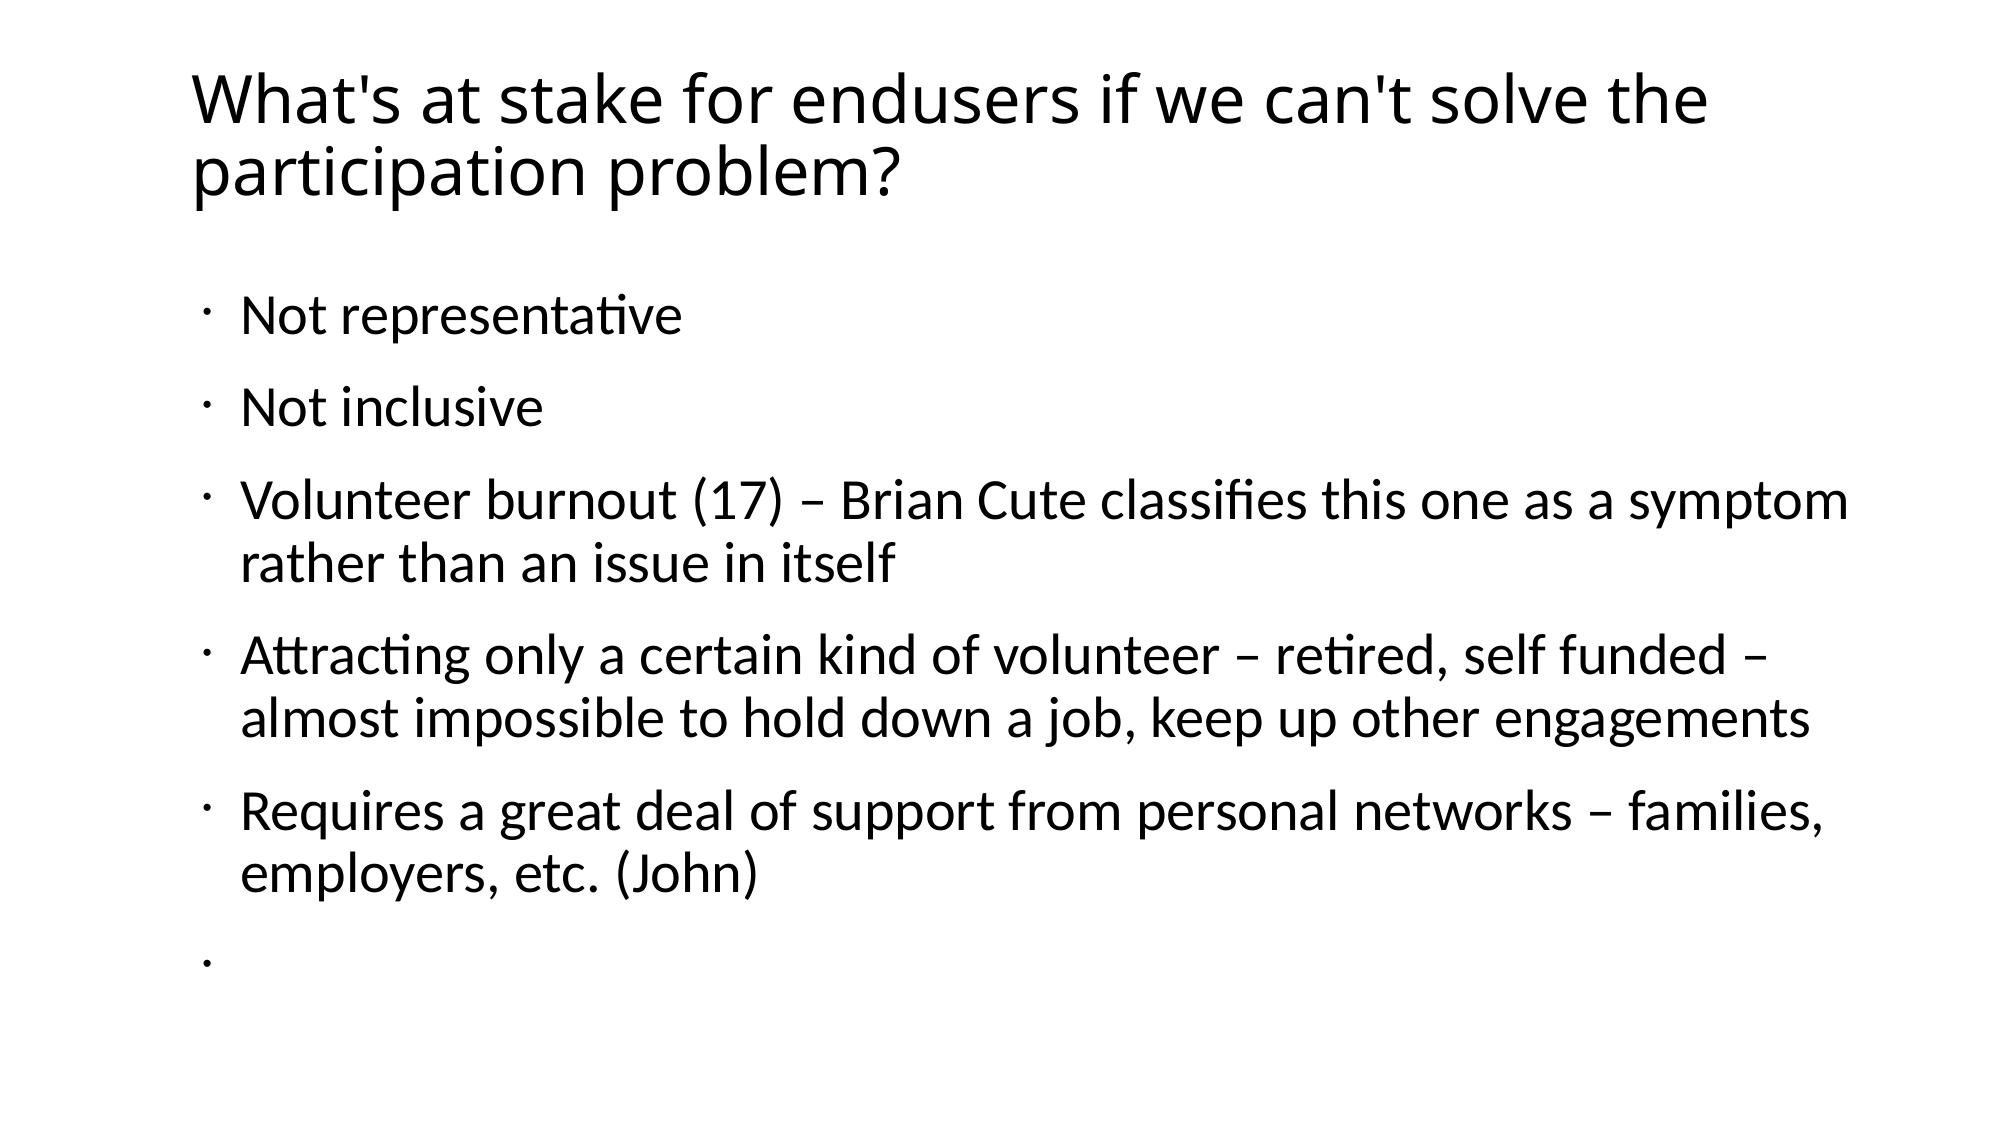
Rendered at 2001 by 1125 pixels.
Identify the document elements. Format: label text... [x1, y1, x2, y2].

list Not representative Not inclusive Volunteer burnout (17) – Brian Cute classifies this one as a symptom rather than an issue in itself Attracting only a certain kind of volunteer – retired, self funded – almost impossible to hold down a job, keep up other engagements Requires a great deal of support from personal networks – families, employers, etc. (John) [187, 276, 1913, 947]
title What's at stake for endusers if we can't solve the participation problem? [177, 59, 1903, 277]
